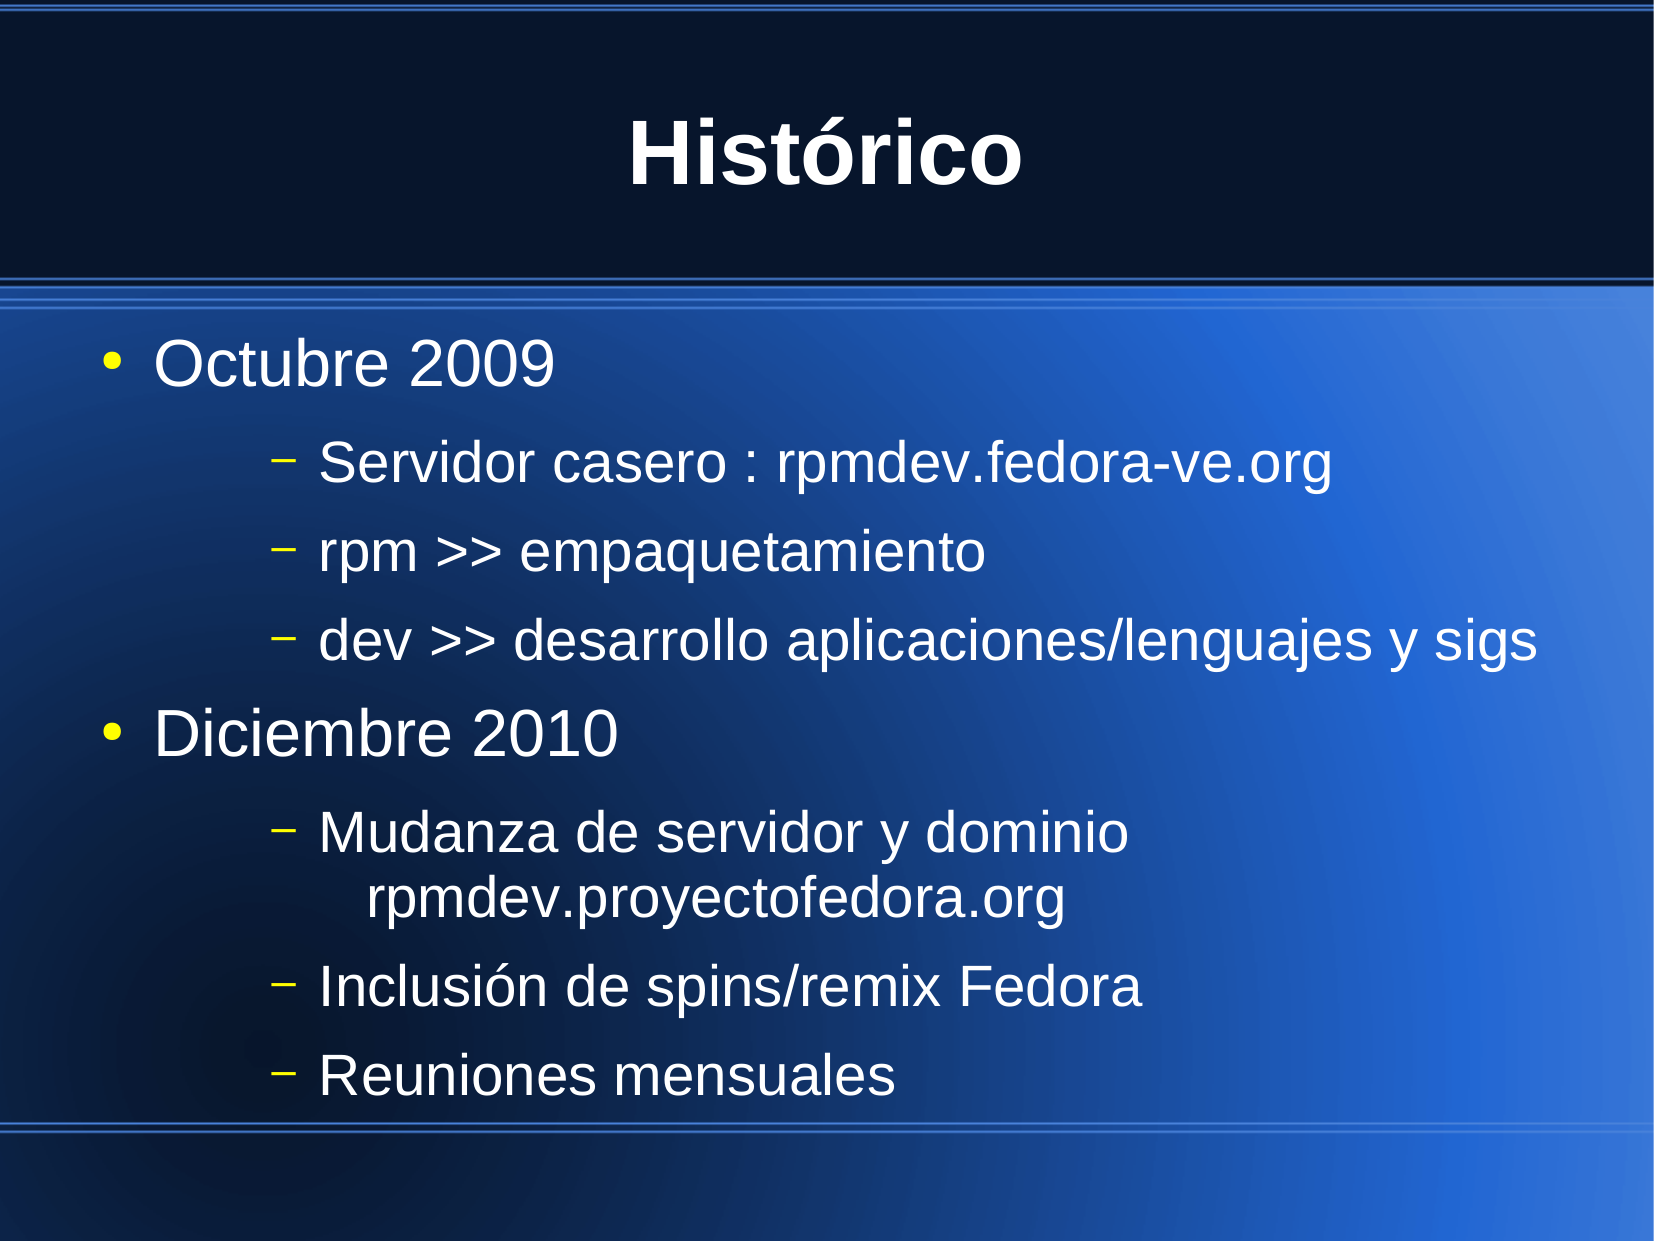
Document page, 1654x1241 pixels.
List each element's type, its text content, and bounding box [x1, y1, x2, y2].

title Histórico [82, 49, 1571, 257]
picture [0, 0, 1654, 1241]
list Octubre 2009 Servidor casero : rpmdev.fedora-ve.org rpm >> empaquetamiento dev >> desarrollo aplicaciones/lenguajes y sigs Diciembre 2010 Mudanza de servidor y dominio rpmdev.proyectofedora.org Inclusión de spins/remix Fedora Reuniones mensuales [82, 325, 1571, 1108]
